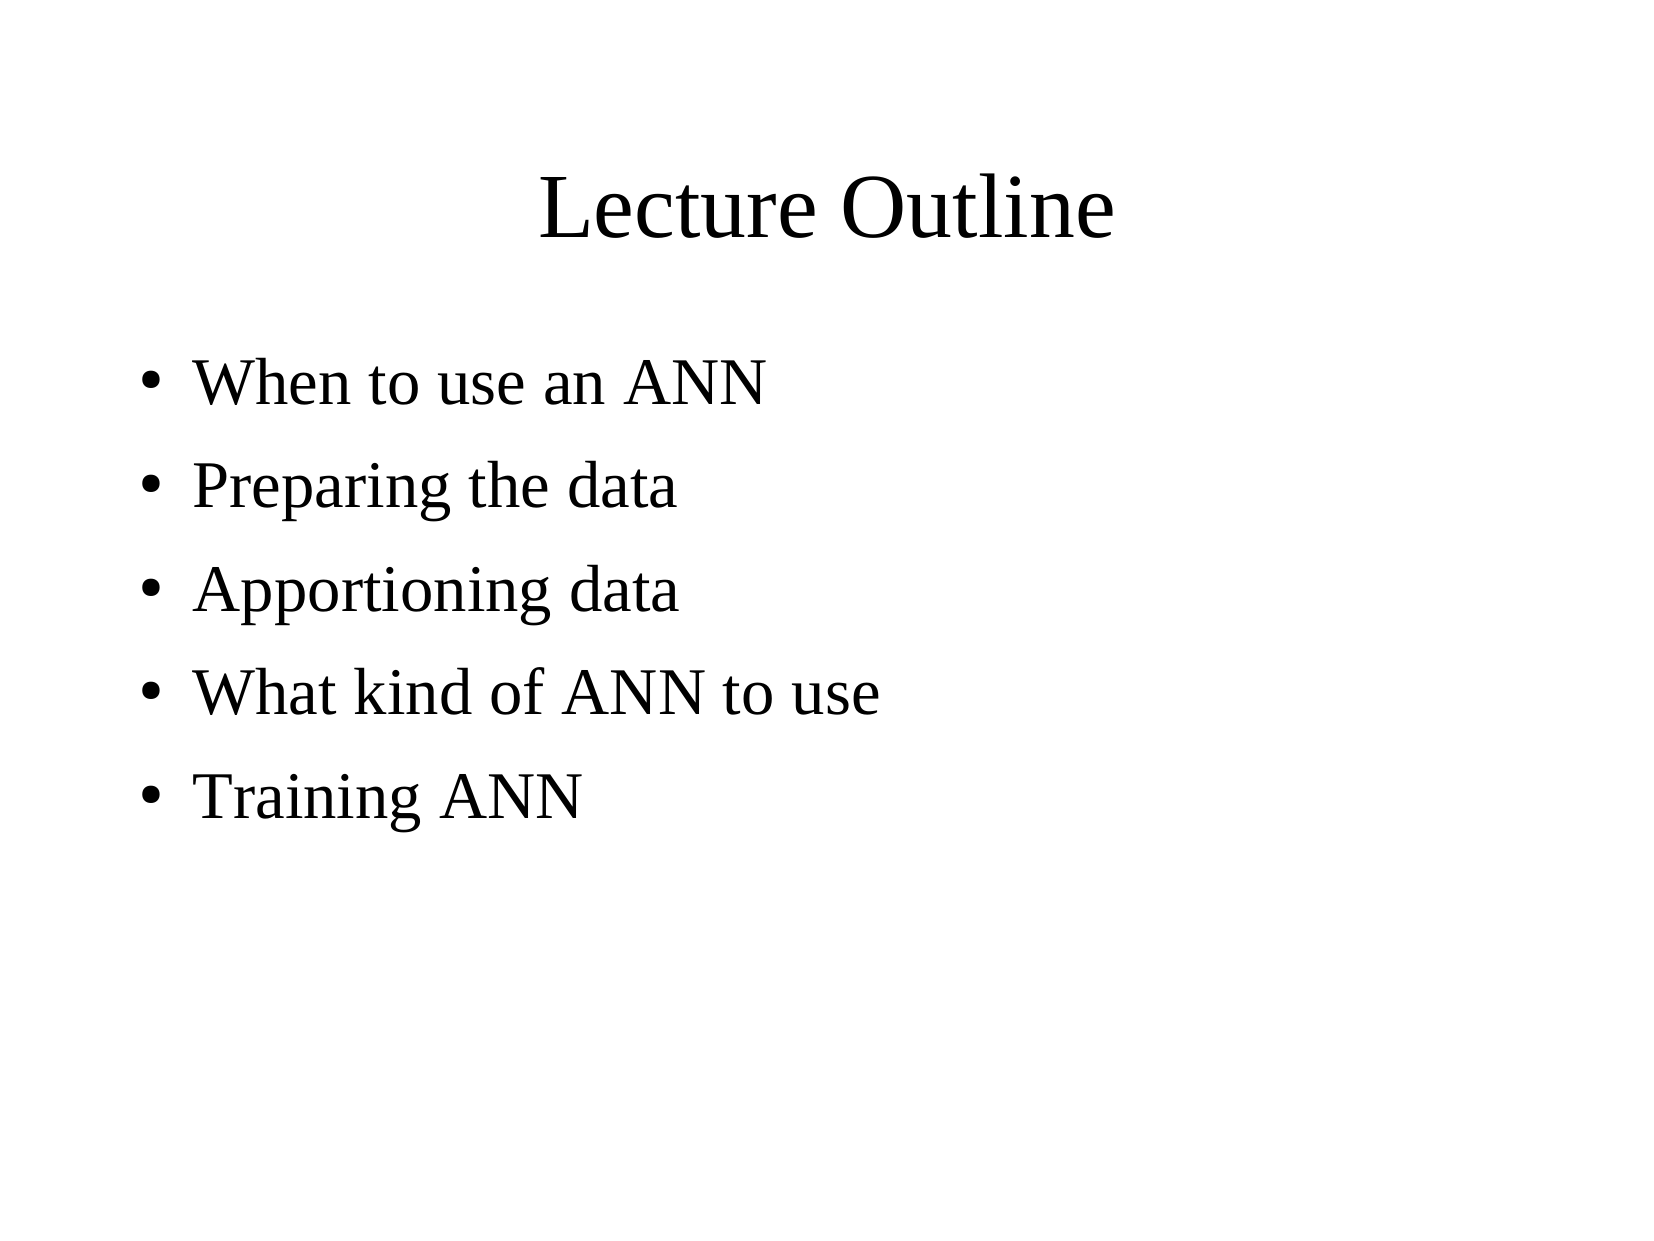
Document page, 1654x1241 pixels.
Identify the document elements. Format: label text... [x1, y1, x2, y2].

list When to use an ANN Preparing the data Apportioning data What kind of ANN to use Training ANN [121, 344, 1534, 1127]
title Lecture Outline [121, 102, 1534, 311]
